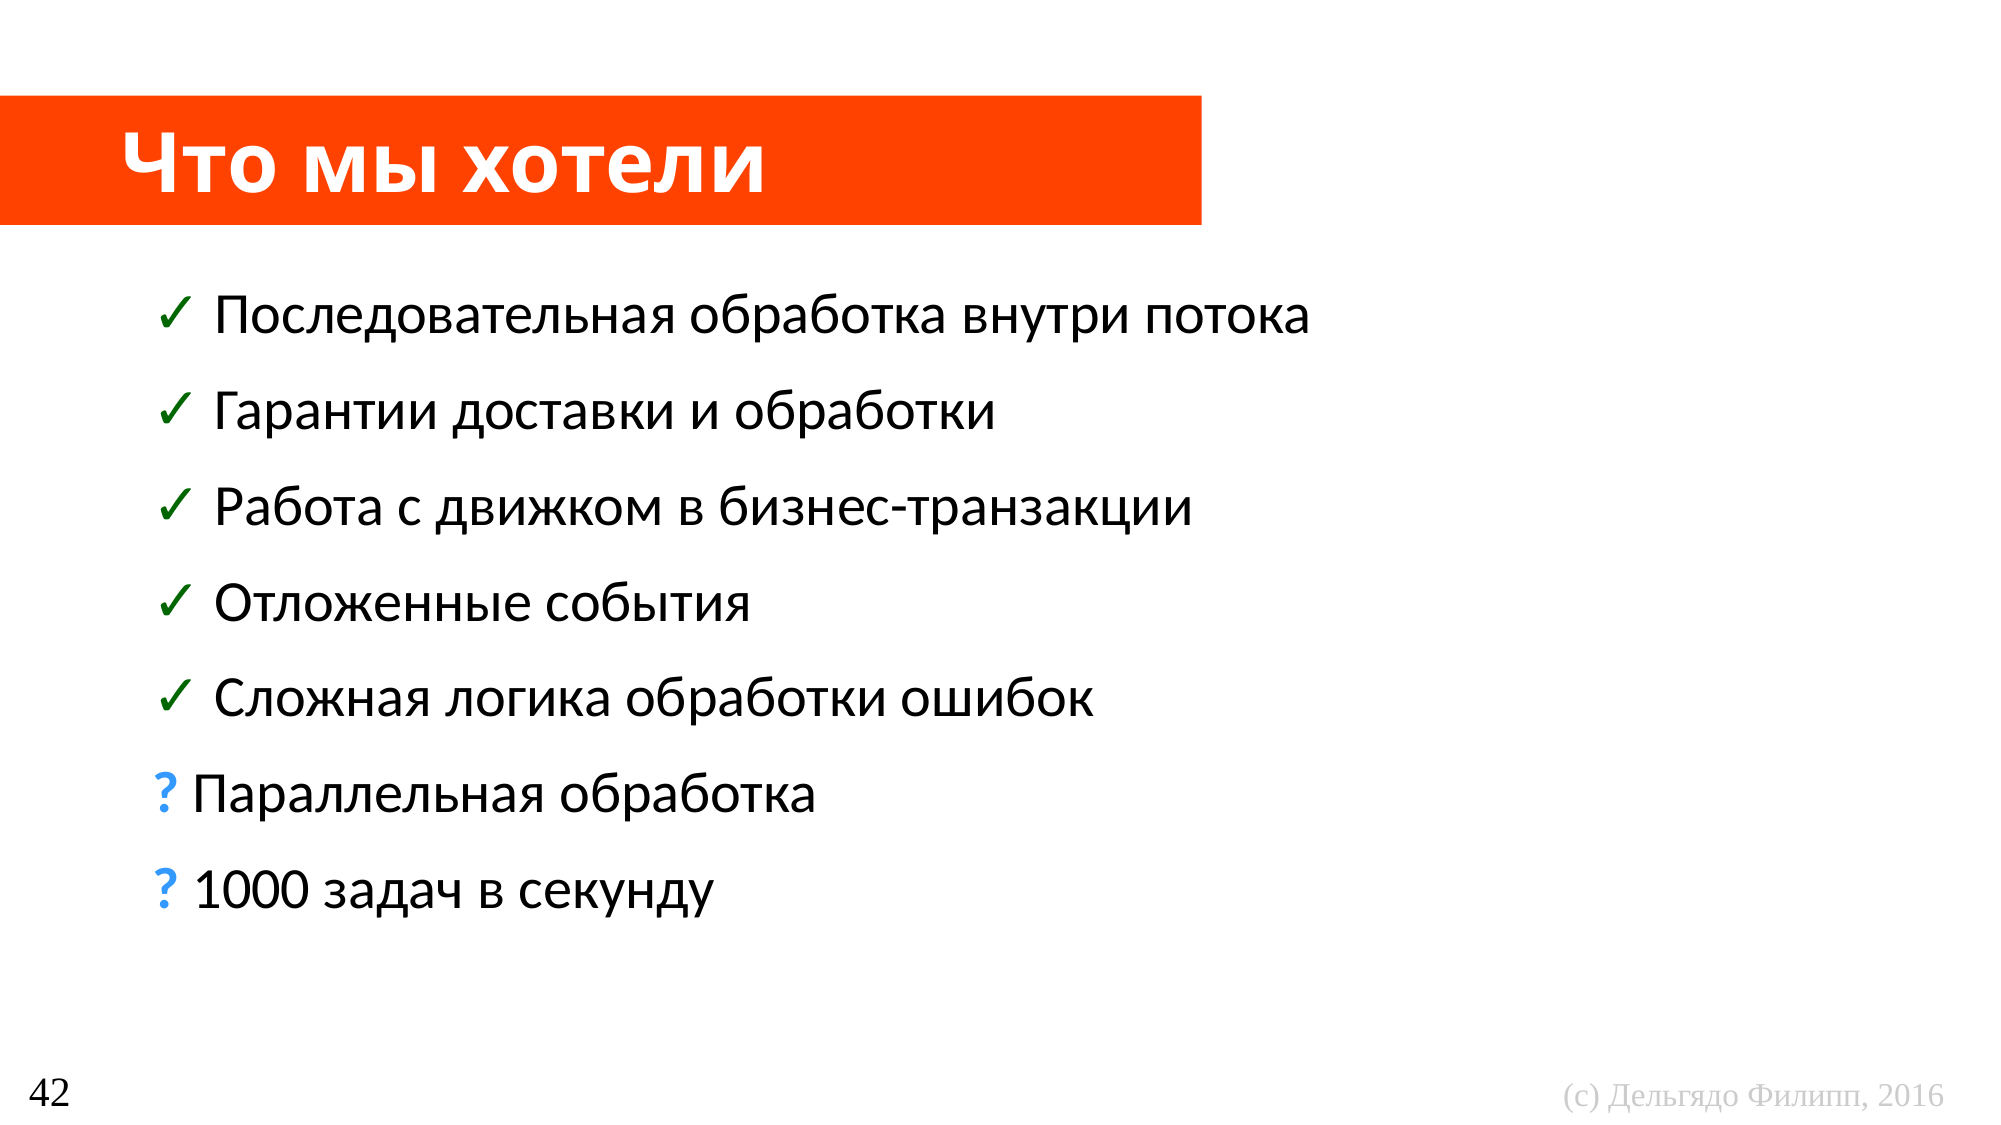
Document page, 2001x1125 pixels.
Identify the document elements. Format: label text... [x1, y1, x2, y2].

list ✓ Последовательная обработка внутри потока ✓ Гарантии доставки и обработки ✓ Работа с движком в бизнес-транзакции ✓ Отложенные события ✓ Сложная логика обработки ошибок ? Параллельная обработка ? 1000 задач в секунду [137, 282, 1863, 1014]
title Что мы хотели [0, 95, 1202, 225]
